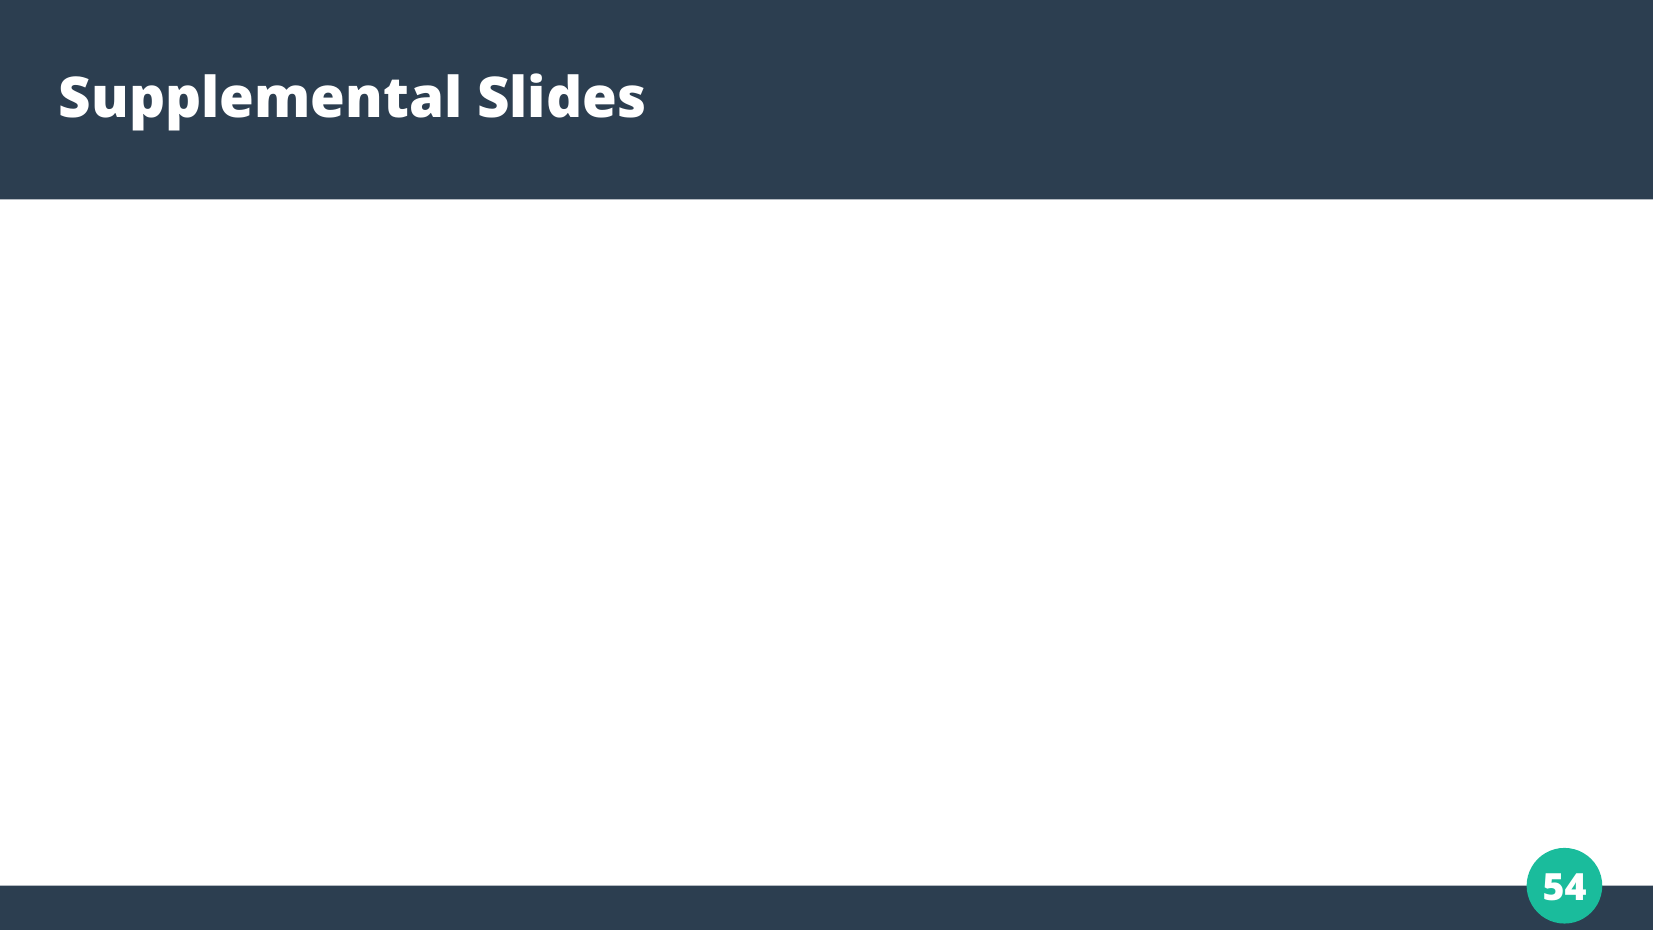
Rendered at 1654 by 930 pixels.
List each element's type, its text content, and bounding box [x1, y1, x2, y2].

title Supplemental Slides [58, 36, 1594, 155]
